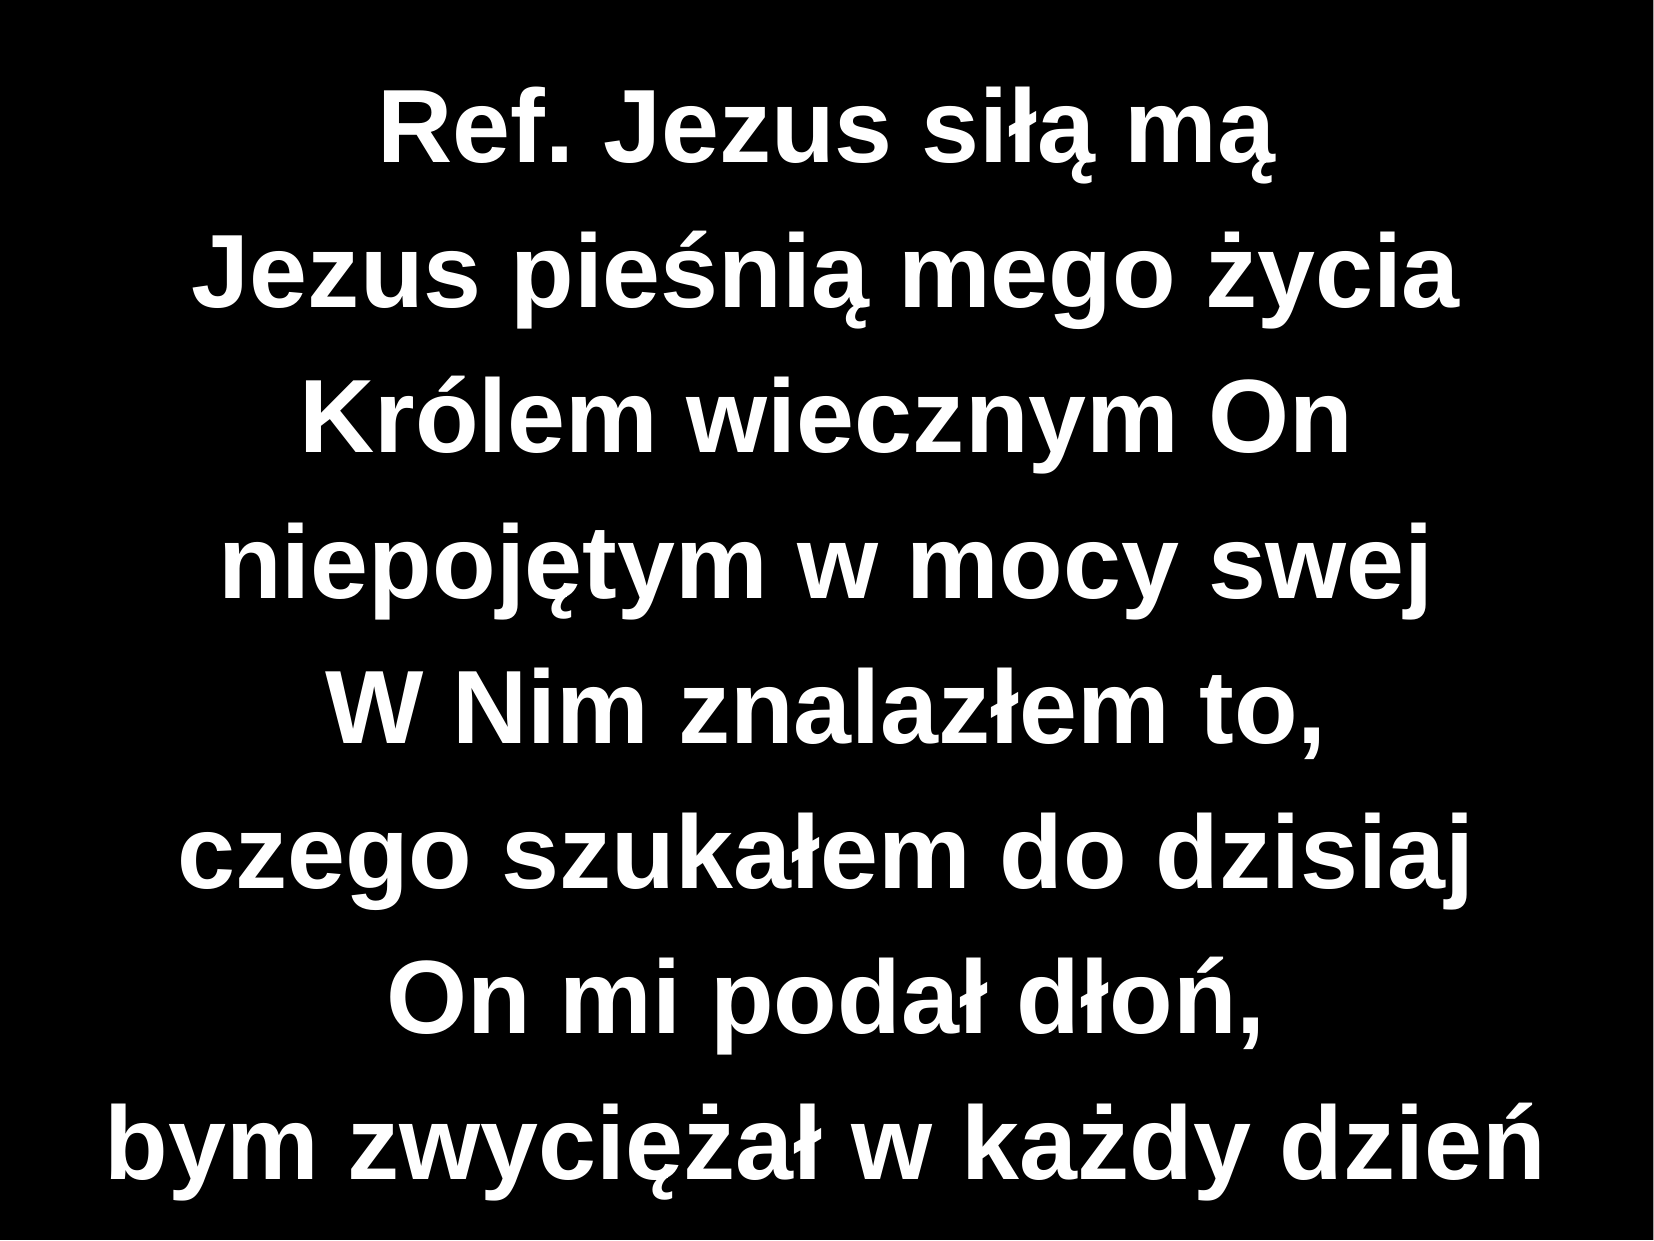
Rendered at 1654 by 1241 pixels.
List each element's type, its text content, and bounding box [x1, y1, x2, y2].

subtitle Ref. Jezus siłą mą Jezus pieśnią mego życia Królem wiecznym On niepojętym w mocy swej W Nim znalazłem to, czego szukałem do dzisiaj On mi podał dłoń, bym zwyciężał w każdy dzień [0, 0, 1654, 1241]
